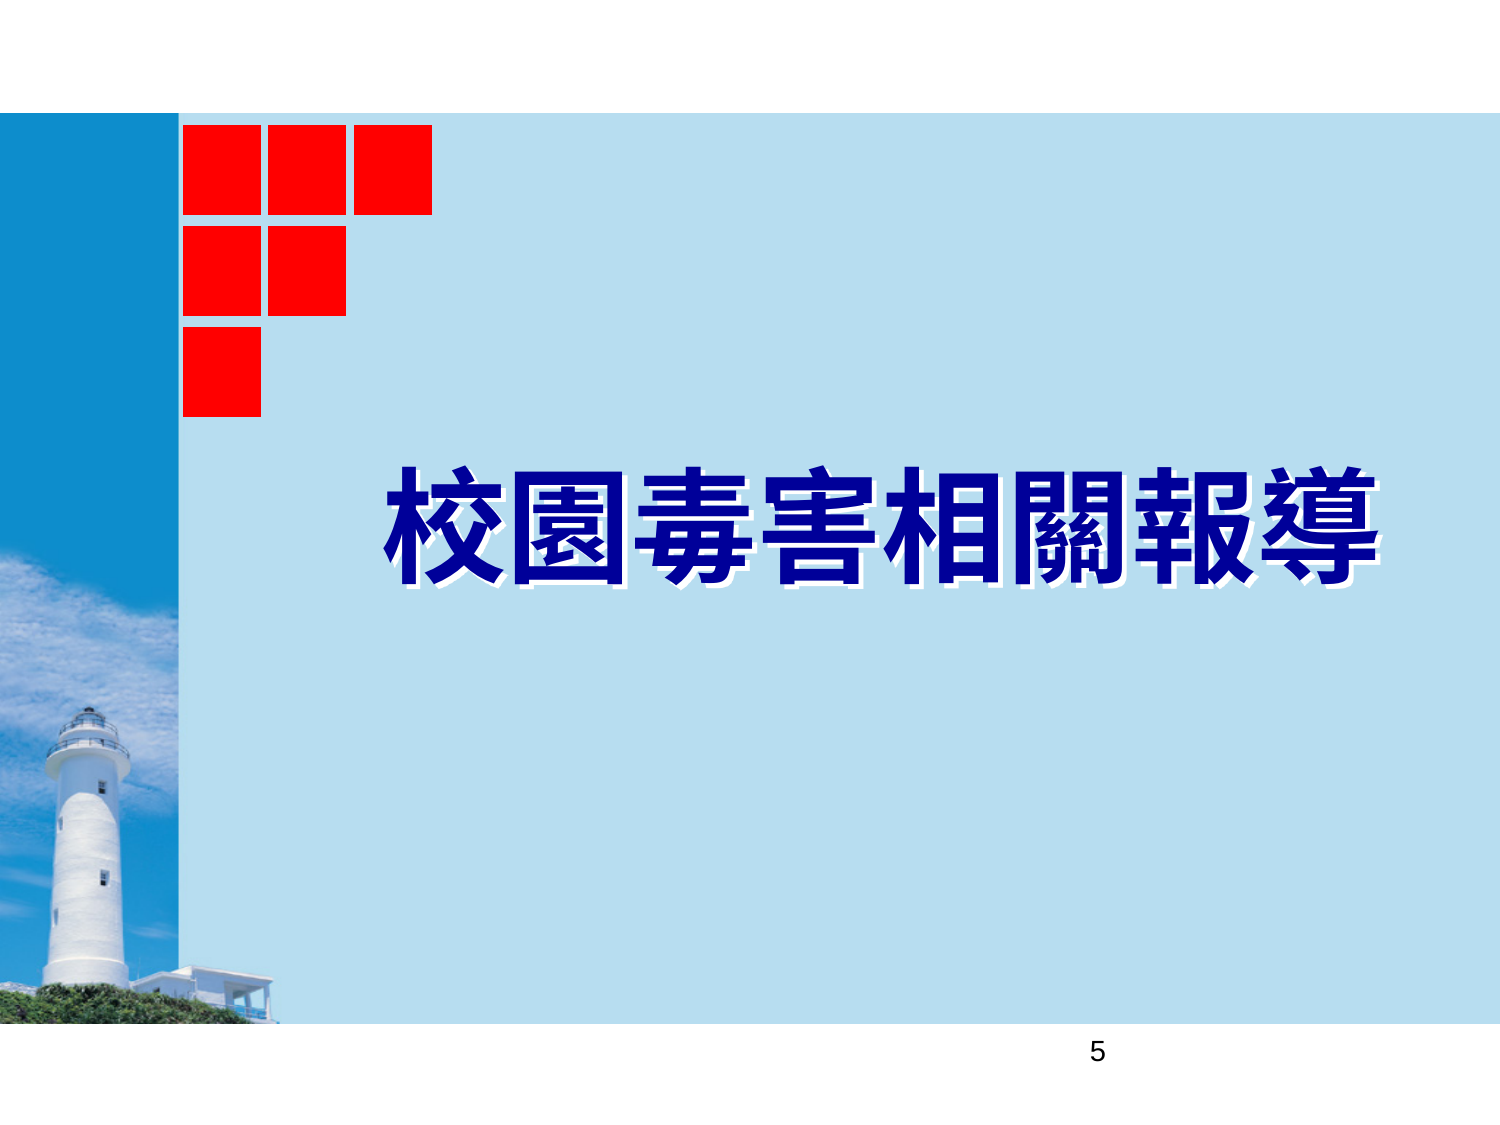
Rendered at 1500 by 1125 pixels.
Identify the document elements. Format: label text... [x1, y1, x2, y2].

text_box [1074, 1024, 1426, 1103]
text_box [354, 125, 432, 215]
text_box [183, 125, 261, 215]
list 校園毒害相關報導 [289, 420, 1400, 658]
text_box [183, 327, 261, 417]
text_box [268, 125, 346, 215]
text_box [268, 226, 346, 316]
picture [0, 113, 1500, 1024]
text_box [183, 226, 261, 316]
